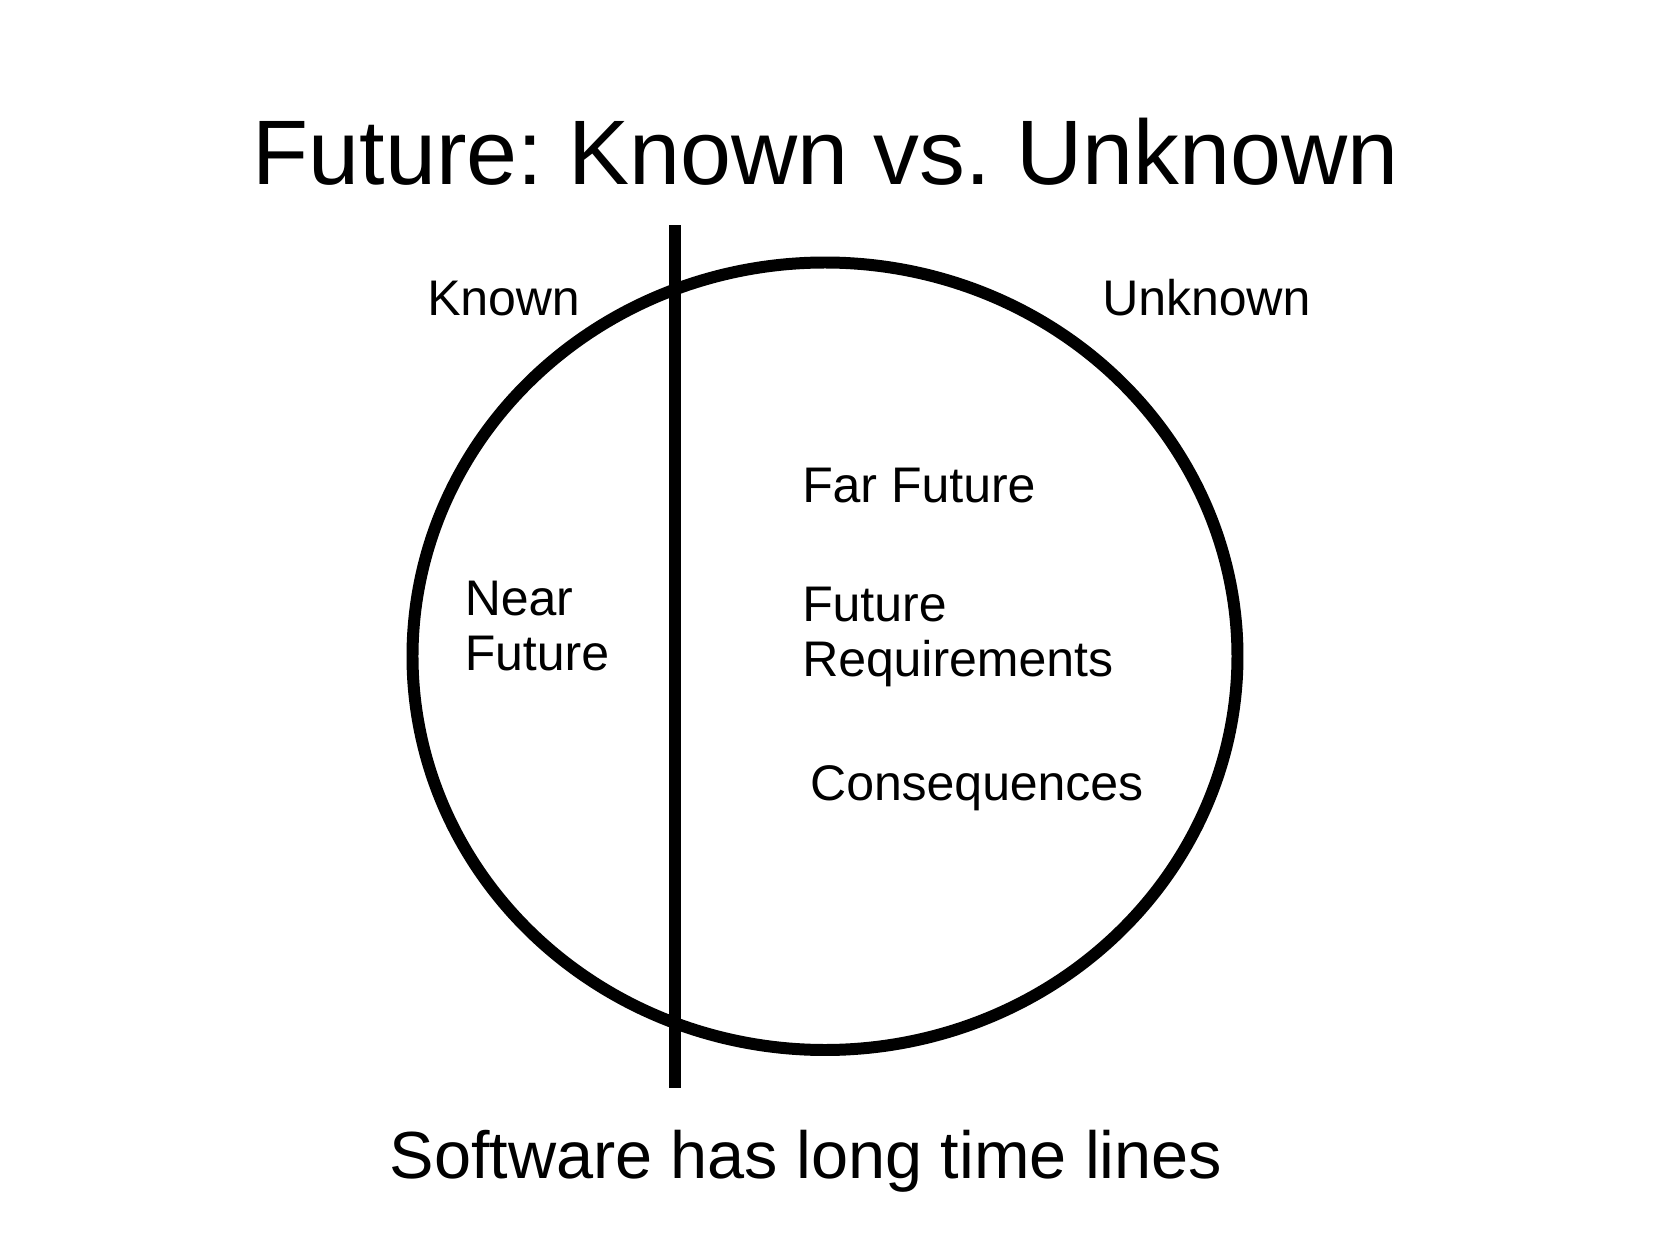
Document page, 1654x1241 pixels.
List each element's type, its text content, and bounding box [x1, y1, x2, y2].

text_box Future Requirements [787, 568, 1163, 695]
text_box [681, 262, 1238, 1051]
text_box Consequences [795, 747, 1201, 819]
title Future: Known vs. Unknown [82, 49, 1571, 257]
text_box [412, 291, 669, 1021]
text_box Software has long time lines [375, 1110, 1351, 1201]
text_box Known [412, 262, 601, 334]
text_box Unknown [1087, 262, 1351, 334]
text_box Far Future [787, 450, 1126, 521]
text_box Near Future [450, 562, 638, 689]
